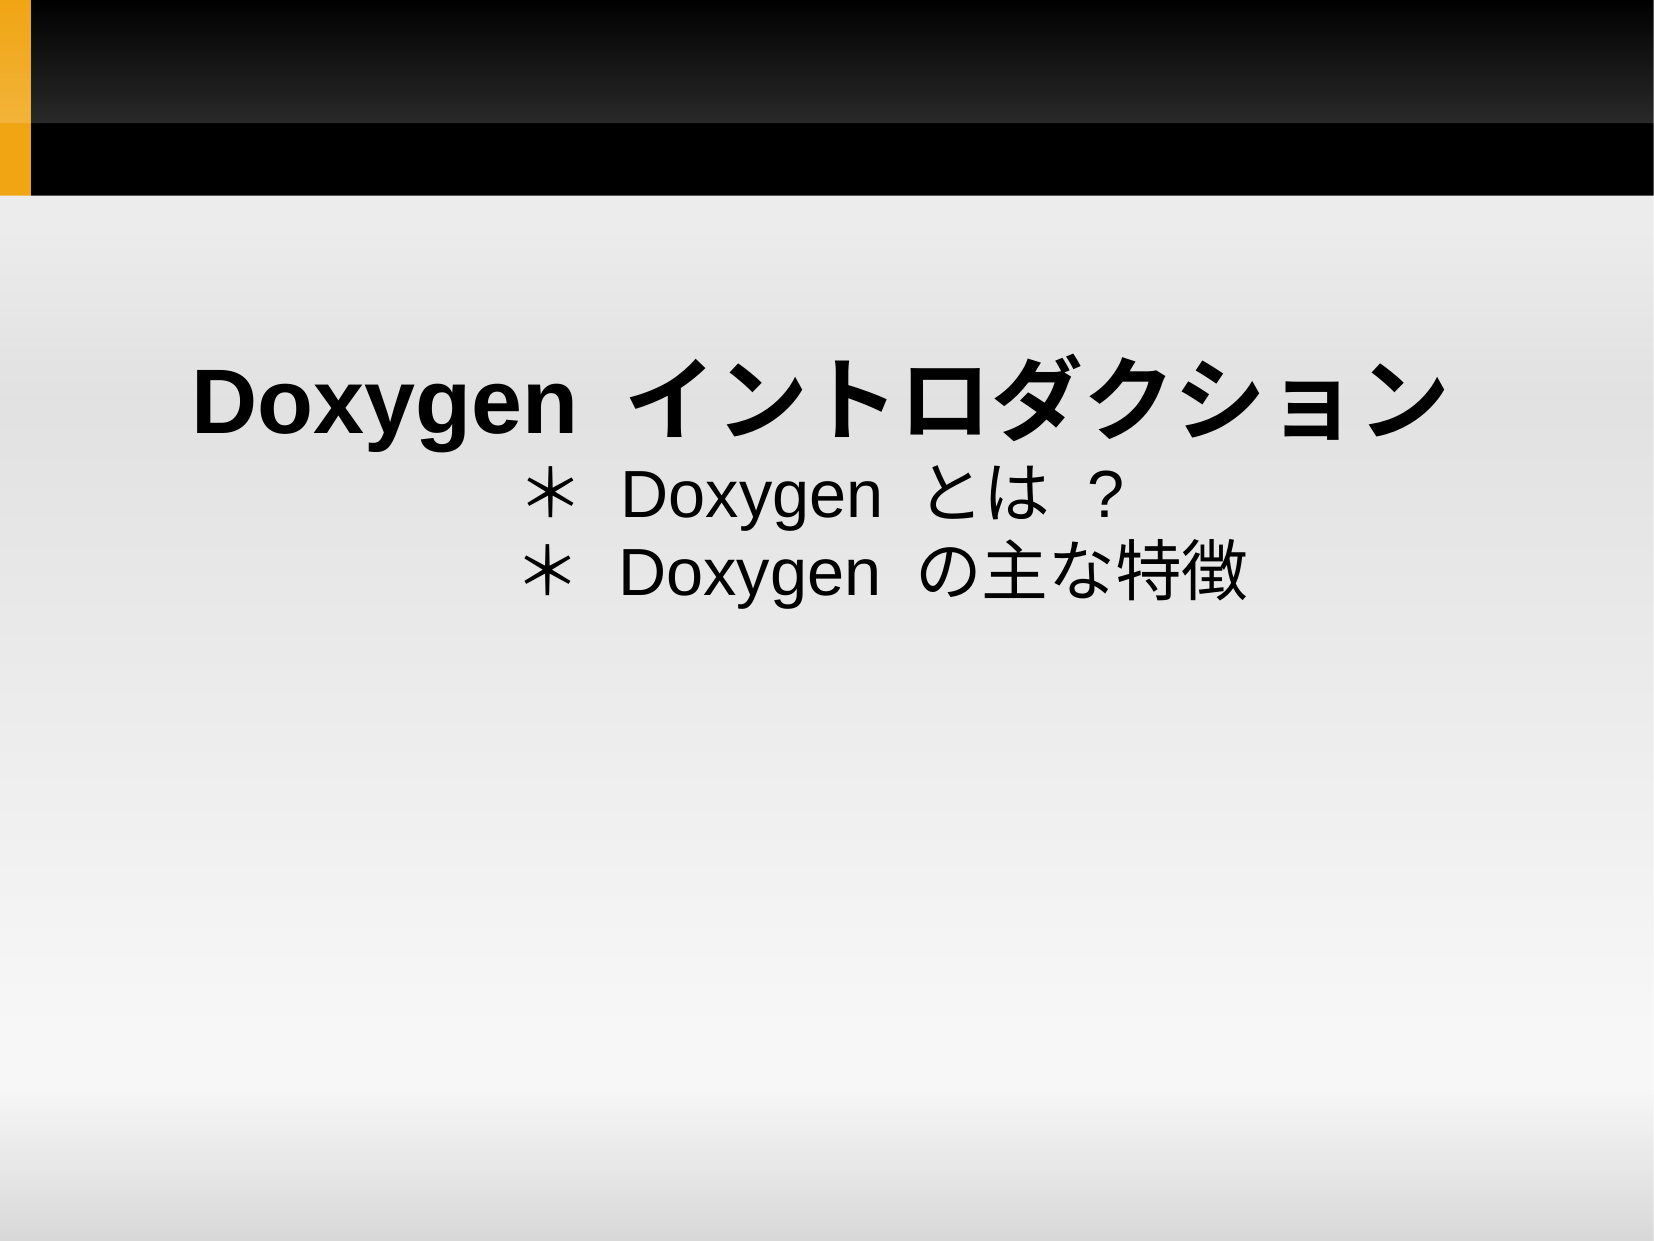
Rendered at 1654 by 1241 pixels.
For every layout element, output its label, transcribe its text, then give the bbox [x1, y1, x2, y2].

subtitle Doxygen イントロダクション ＊ Doxygen とは ? ＊ Doxygen の主な特徴 [76, 0, 1565, 1109]
picture [0, 0, 1654, 1241]
